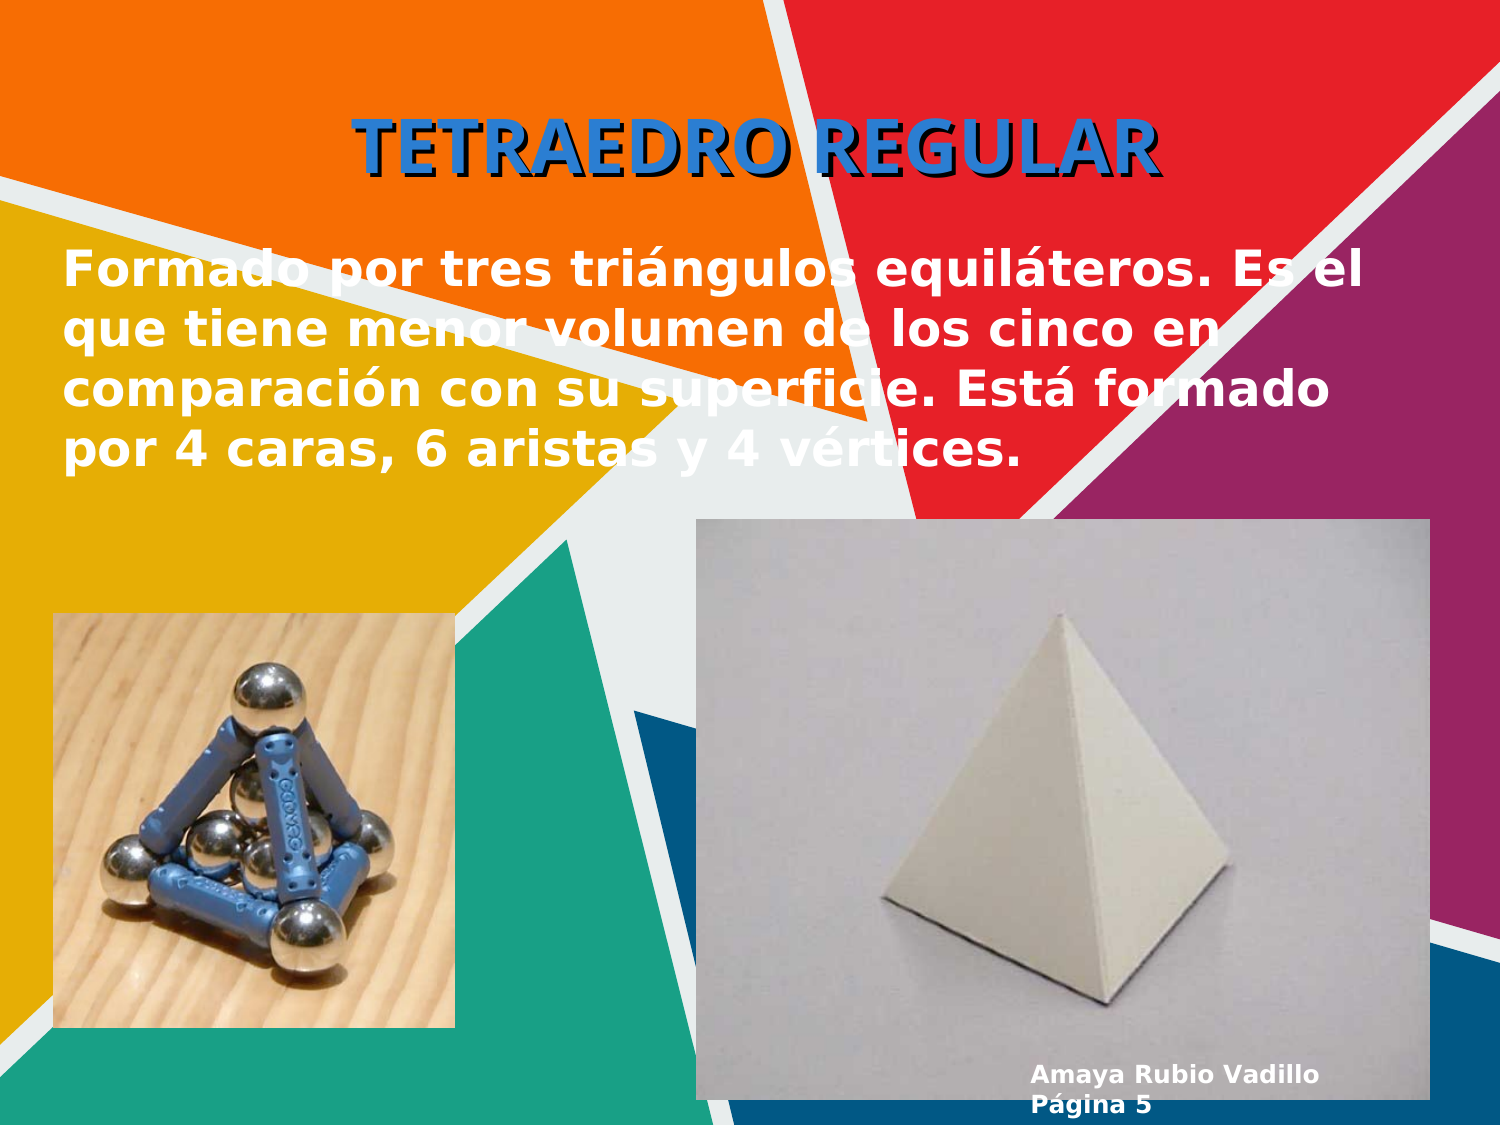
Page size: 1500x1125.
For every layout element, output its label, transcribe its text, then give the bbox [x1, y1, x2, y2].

text_box Formado por tres triángulos equiláteros. Es el que tiene menor volumen de los cinco en comparación con su superficie. Está formado por 4 caras, 6 aristas y 4 vértices. [47, 229, 1430, 485]
picture [695, 519, 1430, 1100]
picture [53, 613, 455, 1028]
text_box Amaya Rubio Vadillo Página 5 [1015, 1051, 1477, 1125]
title TETRAEDRO REGULAR [289, 66, 1223, 197]
